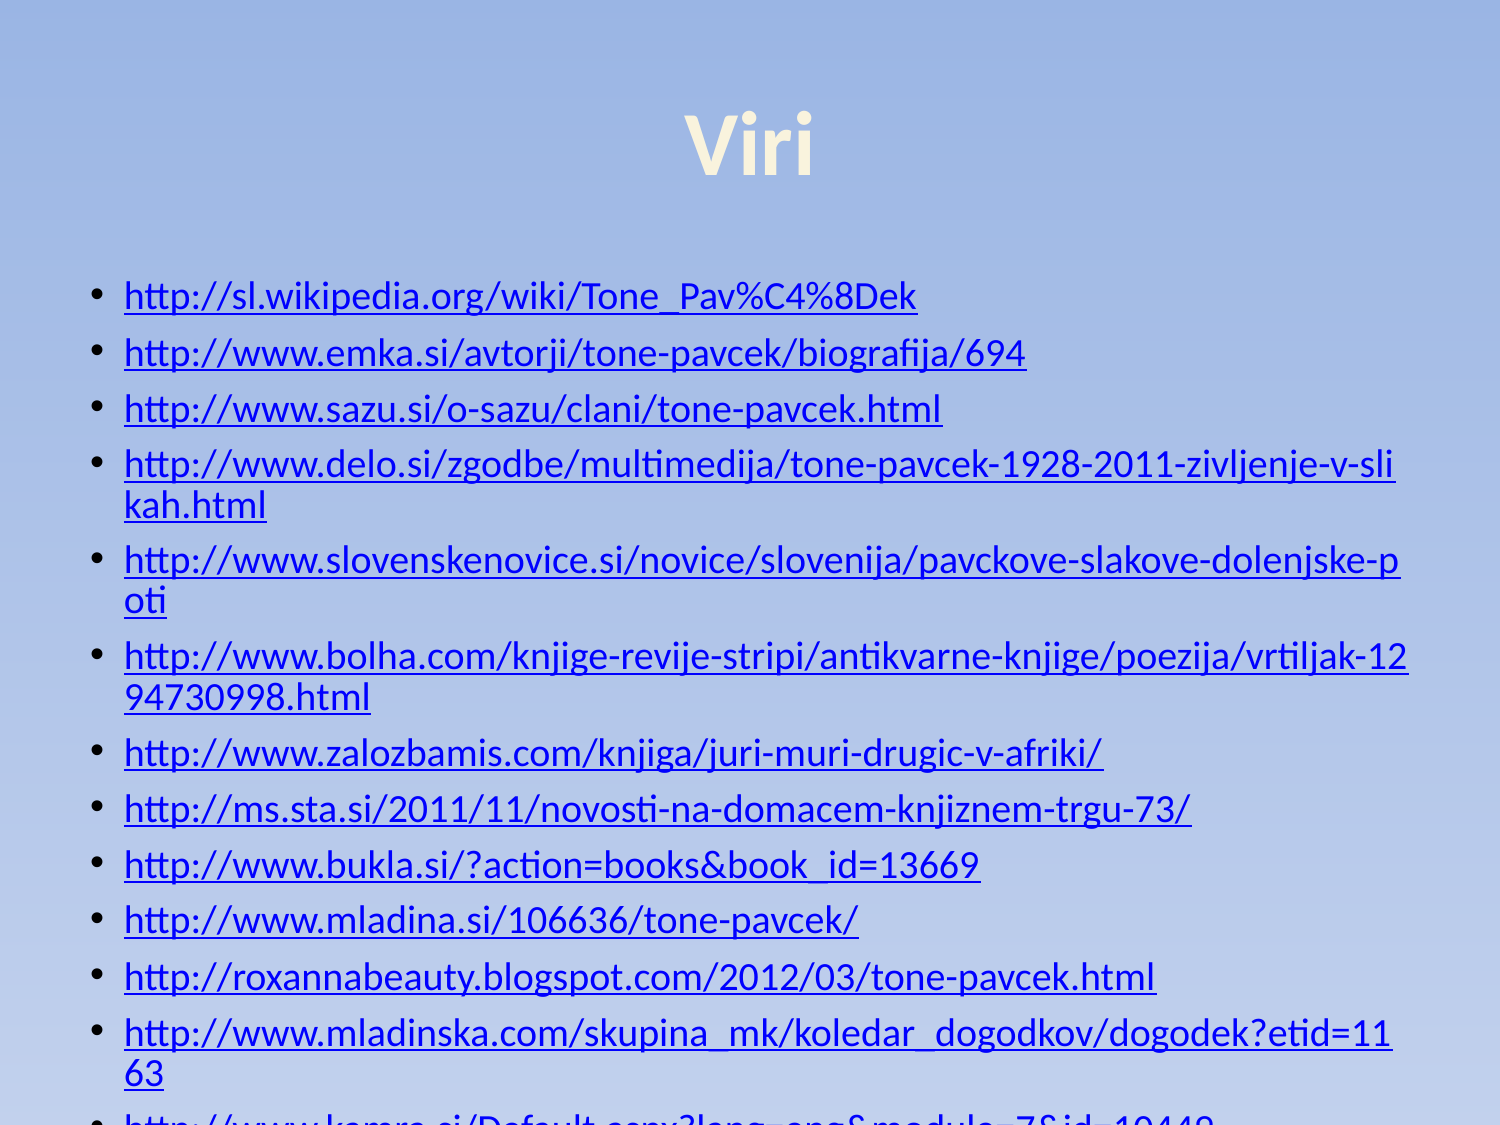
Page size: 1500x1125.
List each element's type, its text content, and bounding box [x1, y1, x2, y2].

title Viri [75, 45, 1425, 233]
list http://sl.wikipedia.org/wiki/Tone_Pav%C4%8Dek http://www.emka.si/avtorji/tone-pavcek/biografija/694 http://www.sazu.si/o-sazu/clani/tone-pavcek.html http://www.delo.si/zgodbe/multimedija/tone-pavcek-1928-2011-zivljenje-v-slikah.html http://www.slovenskenovice.si/novice/slovenija/pavckove-slakove-dolenjske-poti http://www.bolha.com/knjige-revije-stripi/antikvarne-knjige/poezija/vrtiljak-1294730998.html http://www.zalozbamis.com/knjiga/juri-muri-drugic-v-afriki/ http://ms.sta.si/2011/11/novosti-na-domacem-knjiznem-trgu-73/ http://www.bukla.si/?action=books&book_id=13669 http://www.mladina.si/106636/tone-pavcek/ http://roxannabeauty.blogspot.com/2012/03/tone-pavcek.html http://www.mladinska.com/skupina_mk/koledar_dogodkov/dogodek?etid=1163 http://www.kamra.si/Default.aspx?lang=eng&module=7&id=10449 [75, 262, 1425, 1005]
